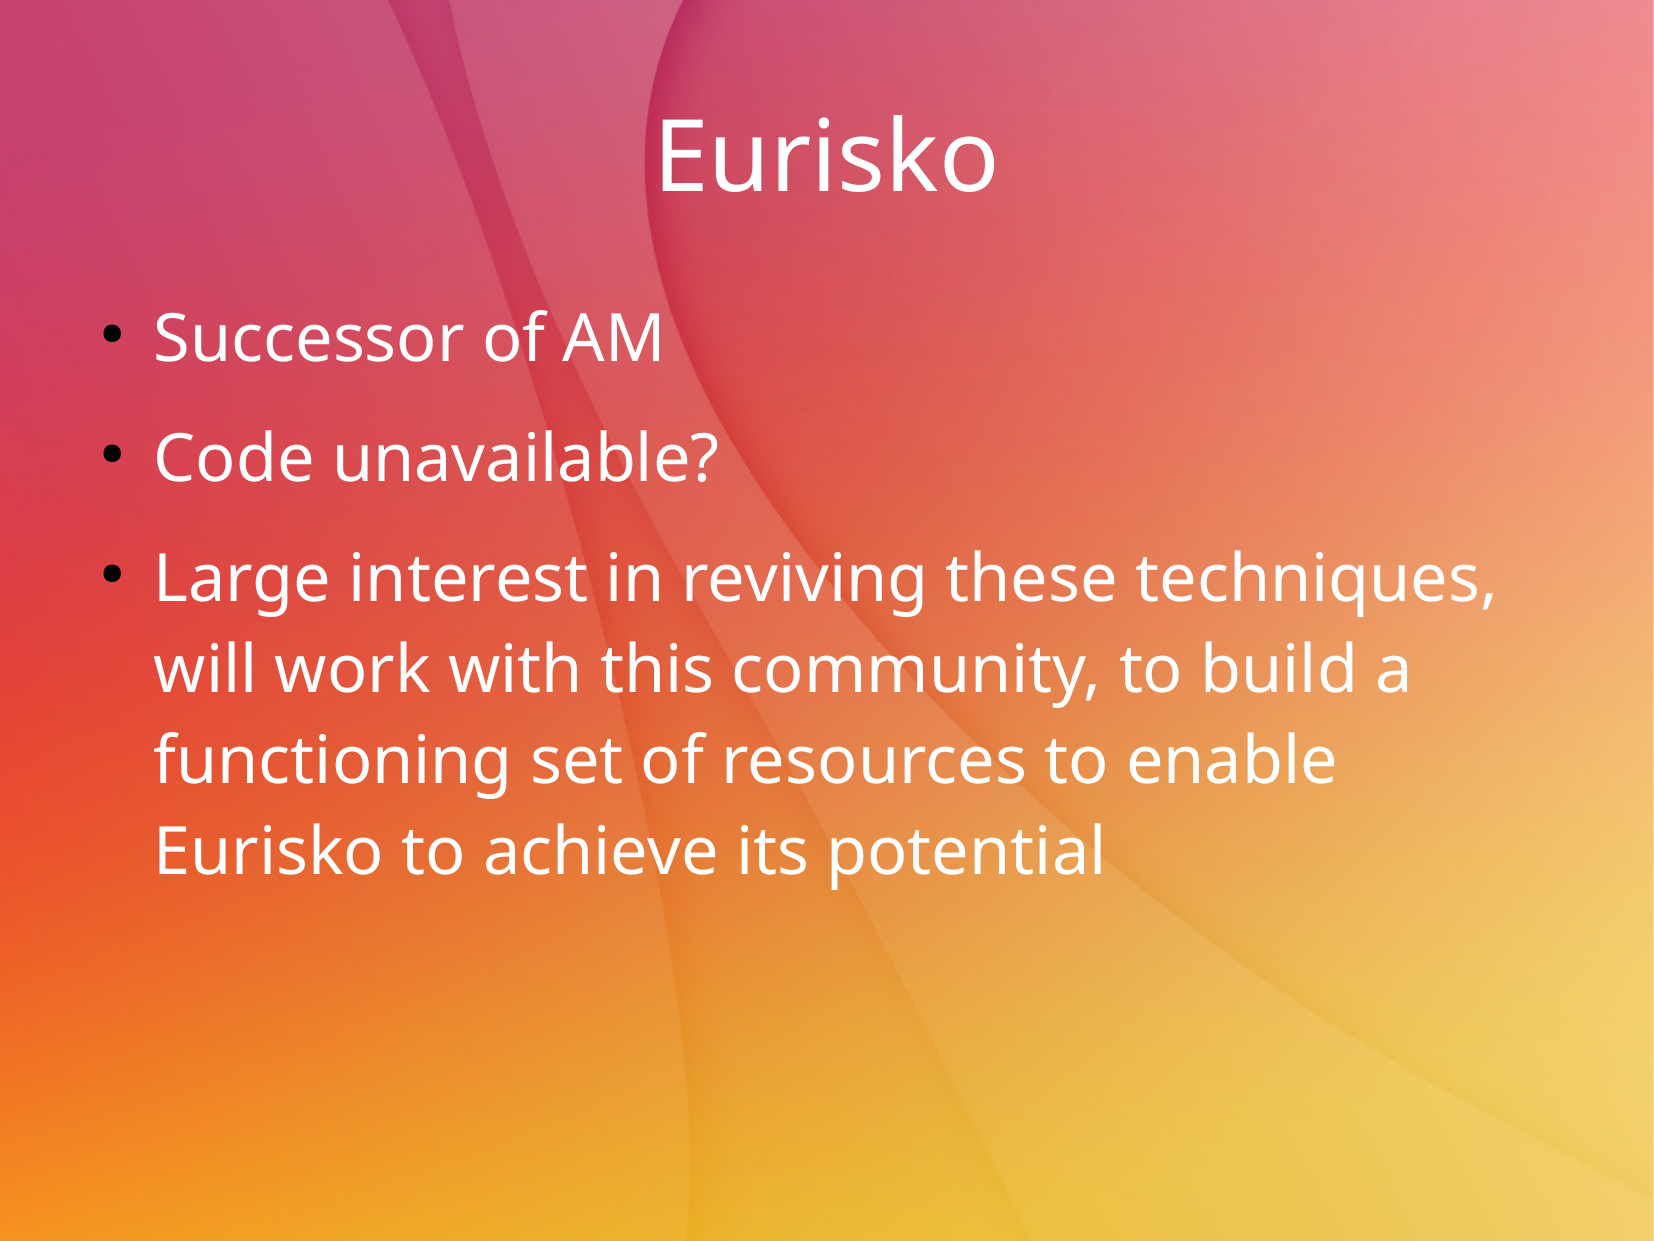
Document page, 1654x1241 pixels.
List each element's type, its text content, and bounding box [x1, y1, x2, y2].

list Successor of AM Code unavailable? Large interest in reviving these techniques, will work with this community, to build a functioning set of resources to enable Eurisko to achieve its potential [82, 290, 1571, 1094]
title Eurisko [82, 56, 1571, 250]
picture [0, 0, 1654, 1241]
